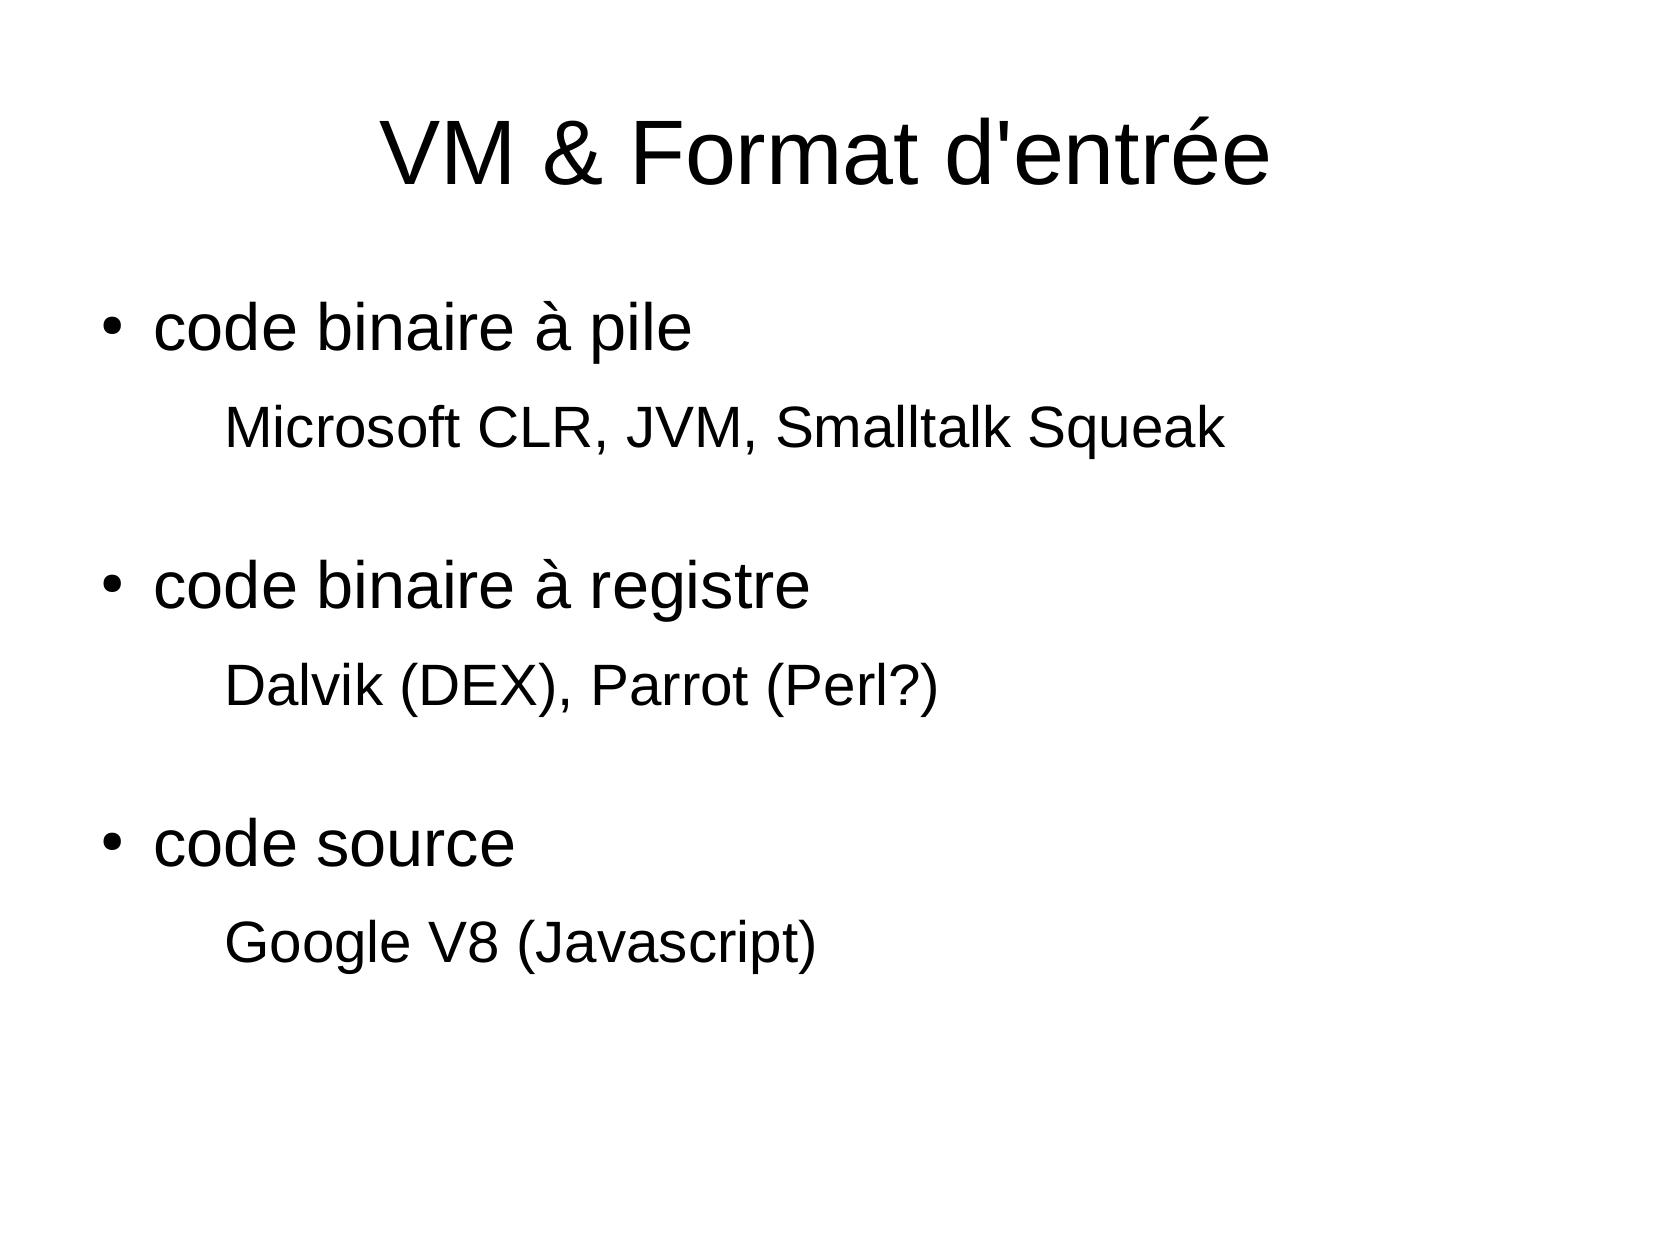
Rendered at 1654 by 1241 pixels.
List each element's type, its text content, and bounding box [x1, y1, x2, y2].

list code binaire à pile Microsoft CLR, JVM, Smalltalk Squeak code binaire à registre Dalvik (DEX), Parrot (Perl?) code source Google V8 (Javascript) [82, 290, 1571, 1109]
title VM & Format d'entrée [82, 49, 1571, 257]
